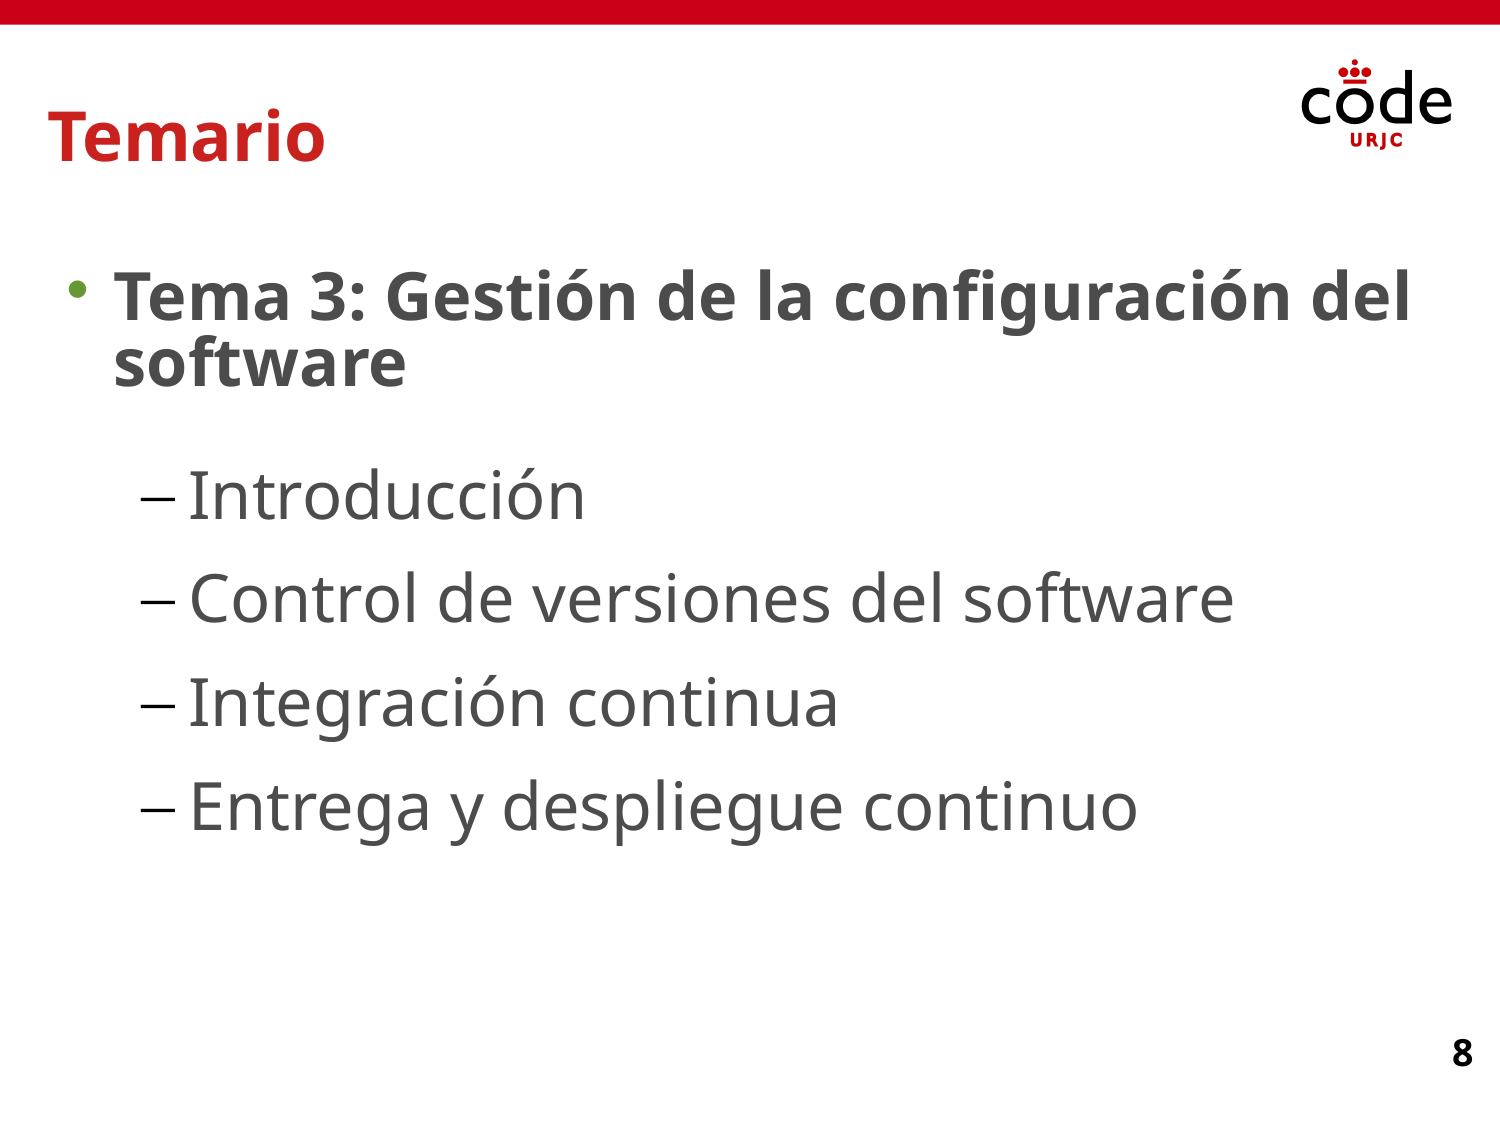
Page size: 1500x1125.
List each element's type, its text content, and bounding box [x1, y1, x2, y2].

list Tema 3: Gestión de la configuración del software Introducción Control de versiones del software Integración continua Entrega y despliegue continuo [51, 259, 1436, 1013]
picture [1284, 50, 1468, 161]
title Temario [32, 79, 1383, 189]
